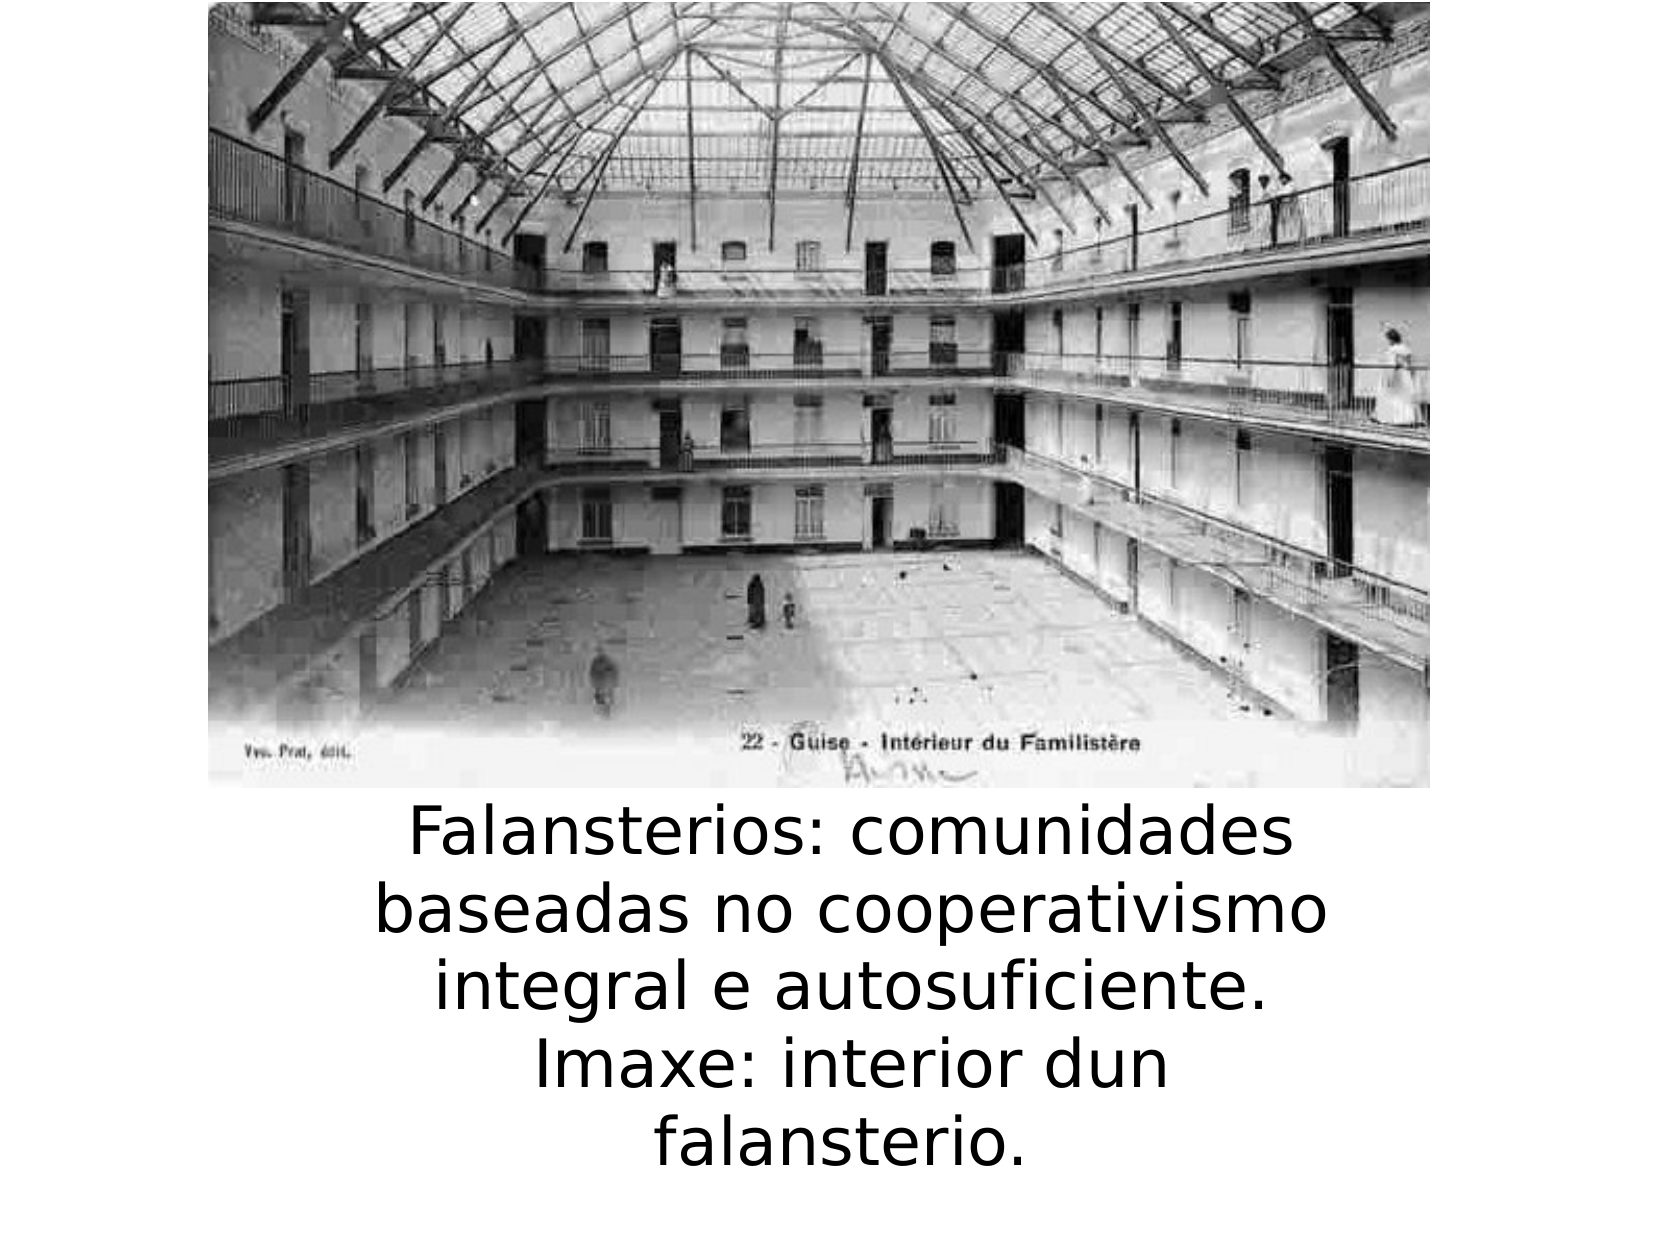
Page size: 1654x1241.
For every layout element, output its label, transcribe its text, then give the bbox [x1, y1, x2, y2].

subtitle Falansterios: comunidades baseadas no cooperativismo integral e autosuficiente. Imaxe: interior dun falansterio. [357, 792, 1347, 1182]
picture [208, 2, 1430, 789]
